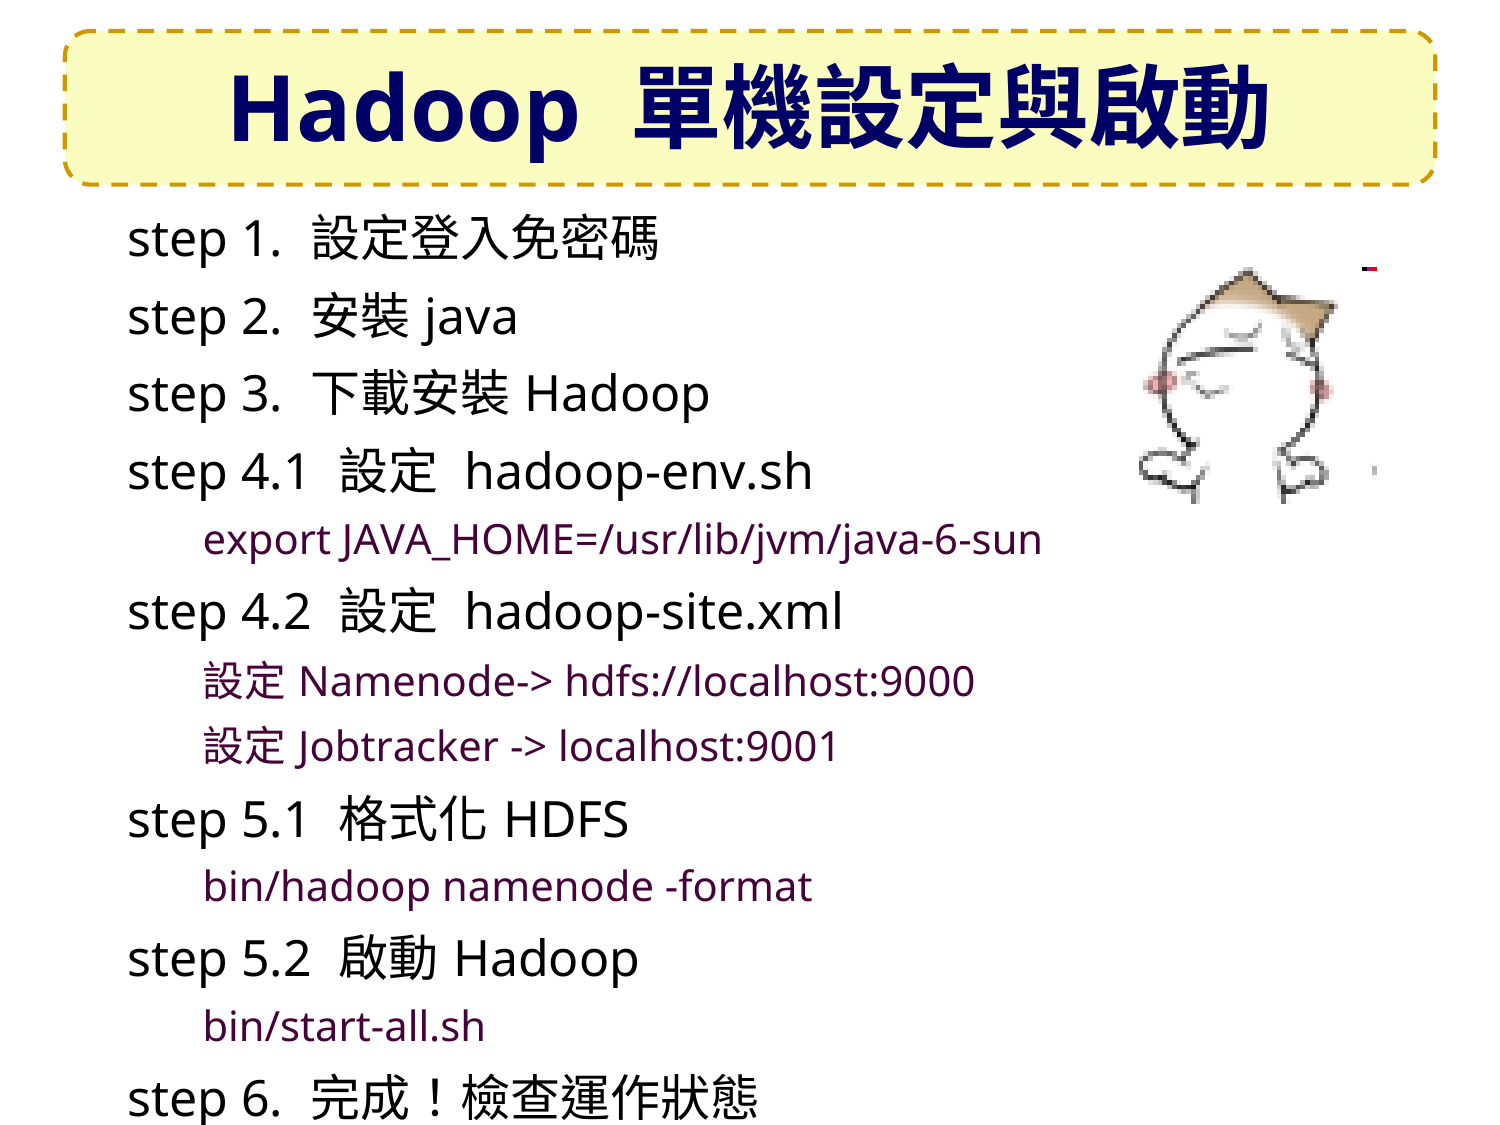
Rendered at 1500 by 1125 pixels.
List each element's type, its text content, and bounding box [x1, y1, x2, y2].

list step 1. 設定登入免密碼 step 2. 安裝java step 3. 下載安裝Hadoop step 4.1 設定 hadoop-env.sh export JAVA_HOME=/usr/lib/jvm/java-6-sun step 4.2 設定 hadoop-site.xml 設定Namenode-> hdfs://localhost:9000 設定Jobtracker -> localhost:9001 step 5.1 格式化HDFS bin/hadoop namenode -format step 5.2 啟動Hadoop bin/start-all.sh step 6. 完成！檢查運作狀態 Job admin http://localhost:50030/ HDFS http://localhost:50070/ [112, 196, 1388, 1059]
picture [1139, 267, 1377, 504]
title Hadoop 單機設定與啟動 [112, 30, 1388, 173]
